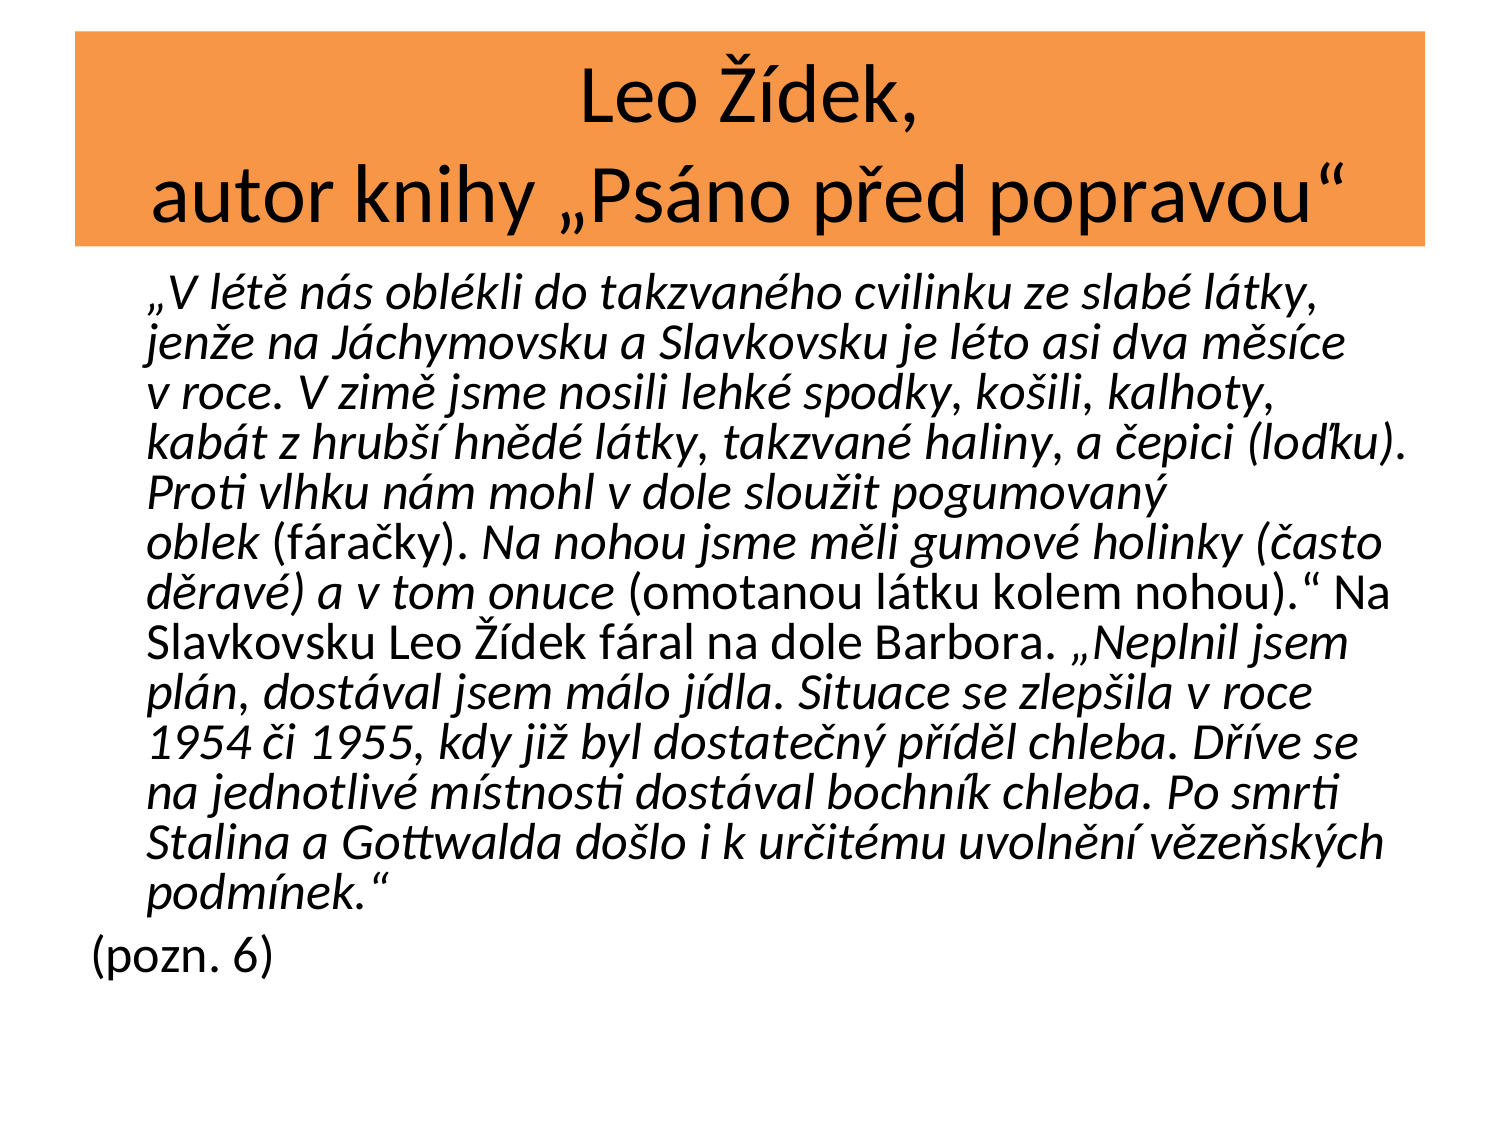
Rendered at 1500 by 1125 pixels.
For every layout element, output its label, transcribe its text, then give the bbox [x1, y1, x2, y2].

list „V létě nás oblékli do takzvaného cvilinku ze slabé látky, jenže na Jáchymovsku a Slavkovsku je léto asi dva měsíce v roce. V zimě jsme nosili lehké spodky, košili, kalhoty, kabát z hrubší hnědé látky, takzvané haliny, a čepici (loďku). Proti vlhku nám mohl v dole sloužit pogumovaný oblek (fáračky). Na nohou jsme měli gumové holinky (často děravé) a v tom onuce (omotanou látku kolem nohou).“ Na Slavkovsku Leo Žídek fáral na dole Barbora. „Neplnil jsem plán, dostával jsem málo jídla. Situace se zlepšila v roce 1954 či 1955, kdy již byl dostatečný příděl chleba. Dříve se na jednotlivé místnosti dostával bochník chleba. Po smrti Stalina a Gottwalda došlo i k určitému uvolnění vězeňských podmínek.“ (pozn. 6) [75, 262, 1426, 1006]
title Leo Žídek, autor knihy „Psáno před popravou“ [75, 31, 1426, 247]
